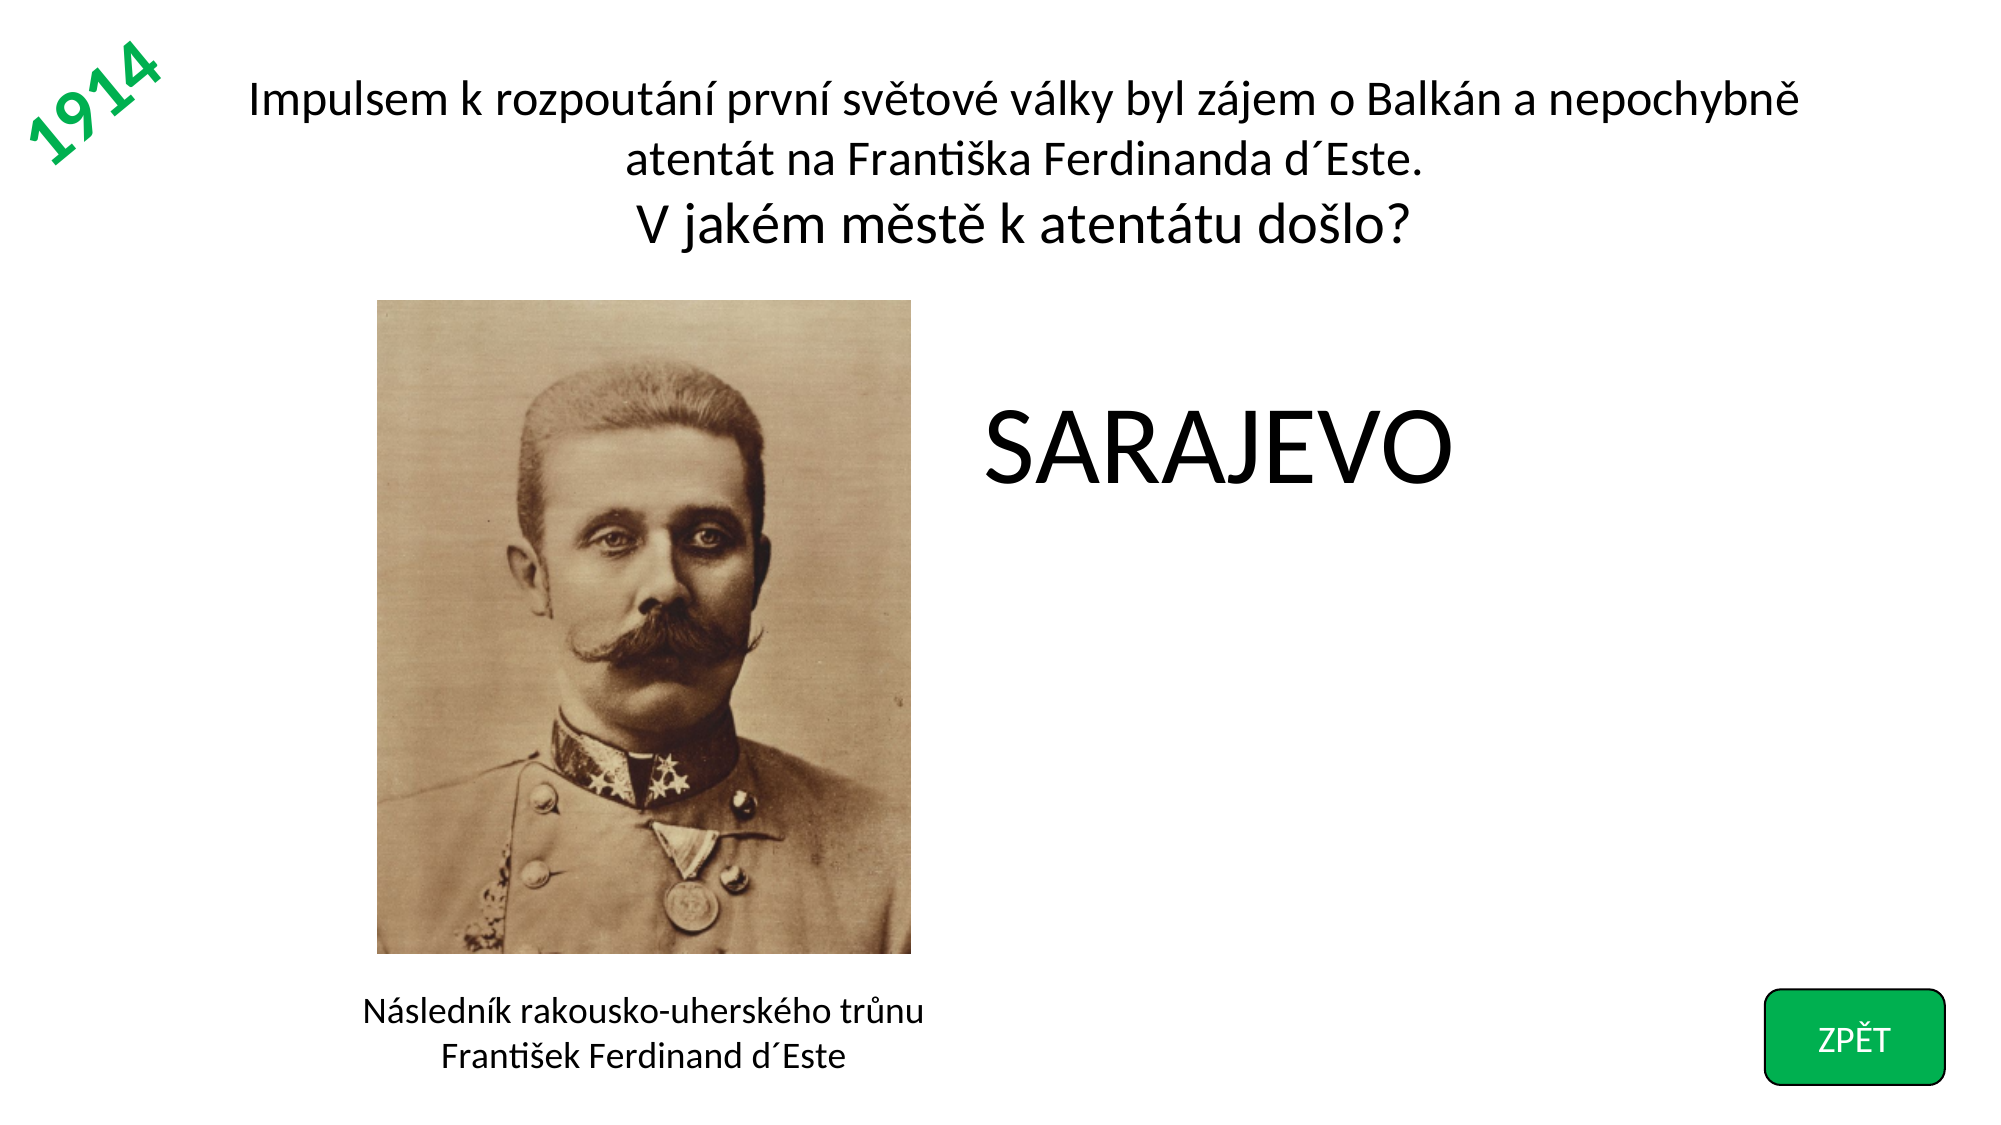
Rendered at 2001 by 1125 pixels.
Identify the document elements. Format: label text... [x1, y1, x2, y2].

text_box 1914 [0, 1, 193, 199]
text_box Následník rakousko-uherského trůnu František Ferdinand d´Este [347, 978, 941, 1085]
text_box SARAJEVO [969, 362, 1471, 514]
text_box ZPĚT [1764, 989, 1945, 1085]
picture [377, 300, 911, 954]
text_box Impulsem k rozpoutání první světové války byl zájem o Balkán a nepochybně atentát na Františka Ferdinanda d´Este. V jakém městě k atentátu došlo? [195, 57, 1855, 264]
